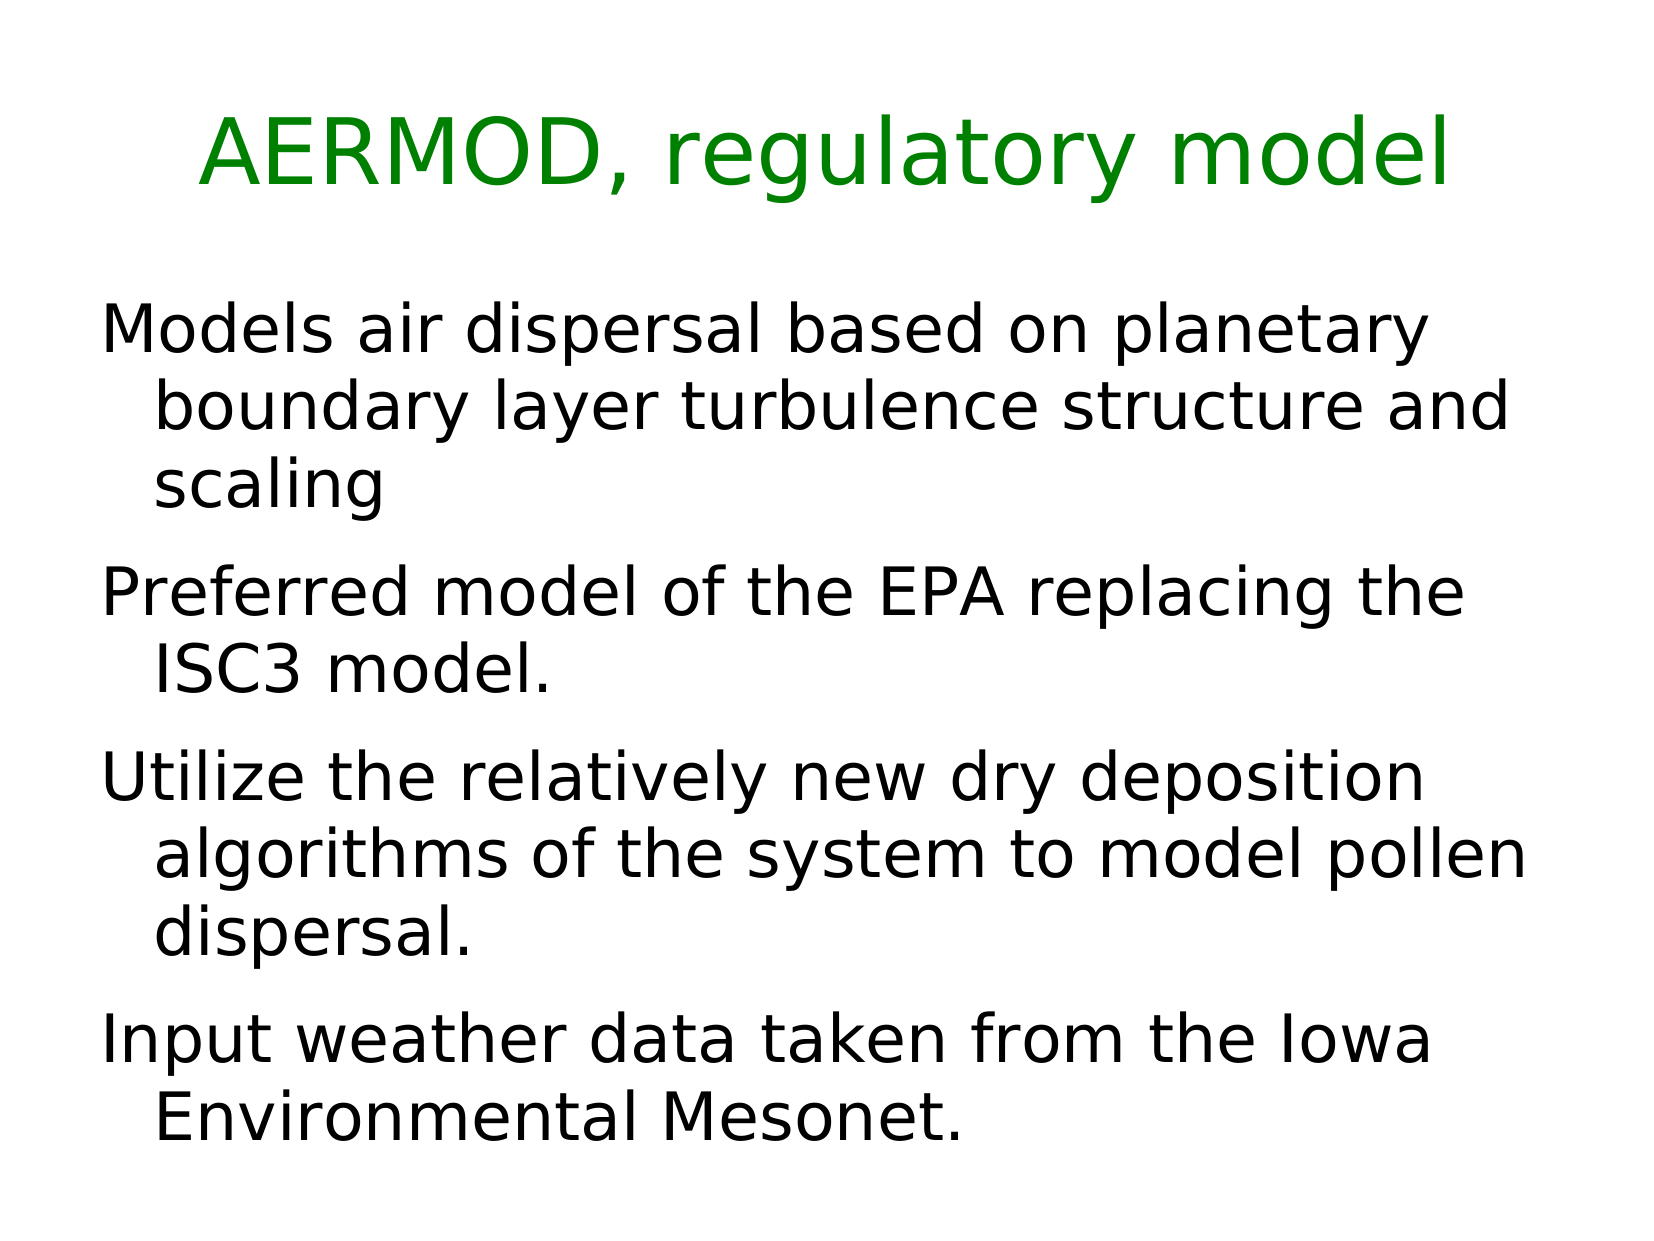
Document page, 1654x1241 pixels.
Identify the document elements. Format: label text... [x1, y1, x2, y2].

title AERMOD, regulatory model [82, 49, 1571, 257]
list Models air dispersal based on planetary boundary layer turbulence structure and scaling Preferred model of the EPA replacing the ISC3 model. Utilize the relatively new dry deposition algorithms of the system to model pollen dispersal. Input weather data taken from the Iowa Environmental Mesonet. [82, 290, 1571, 1155]
